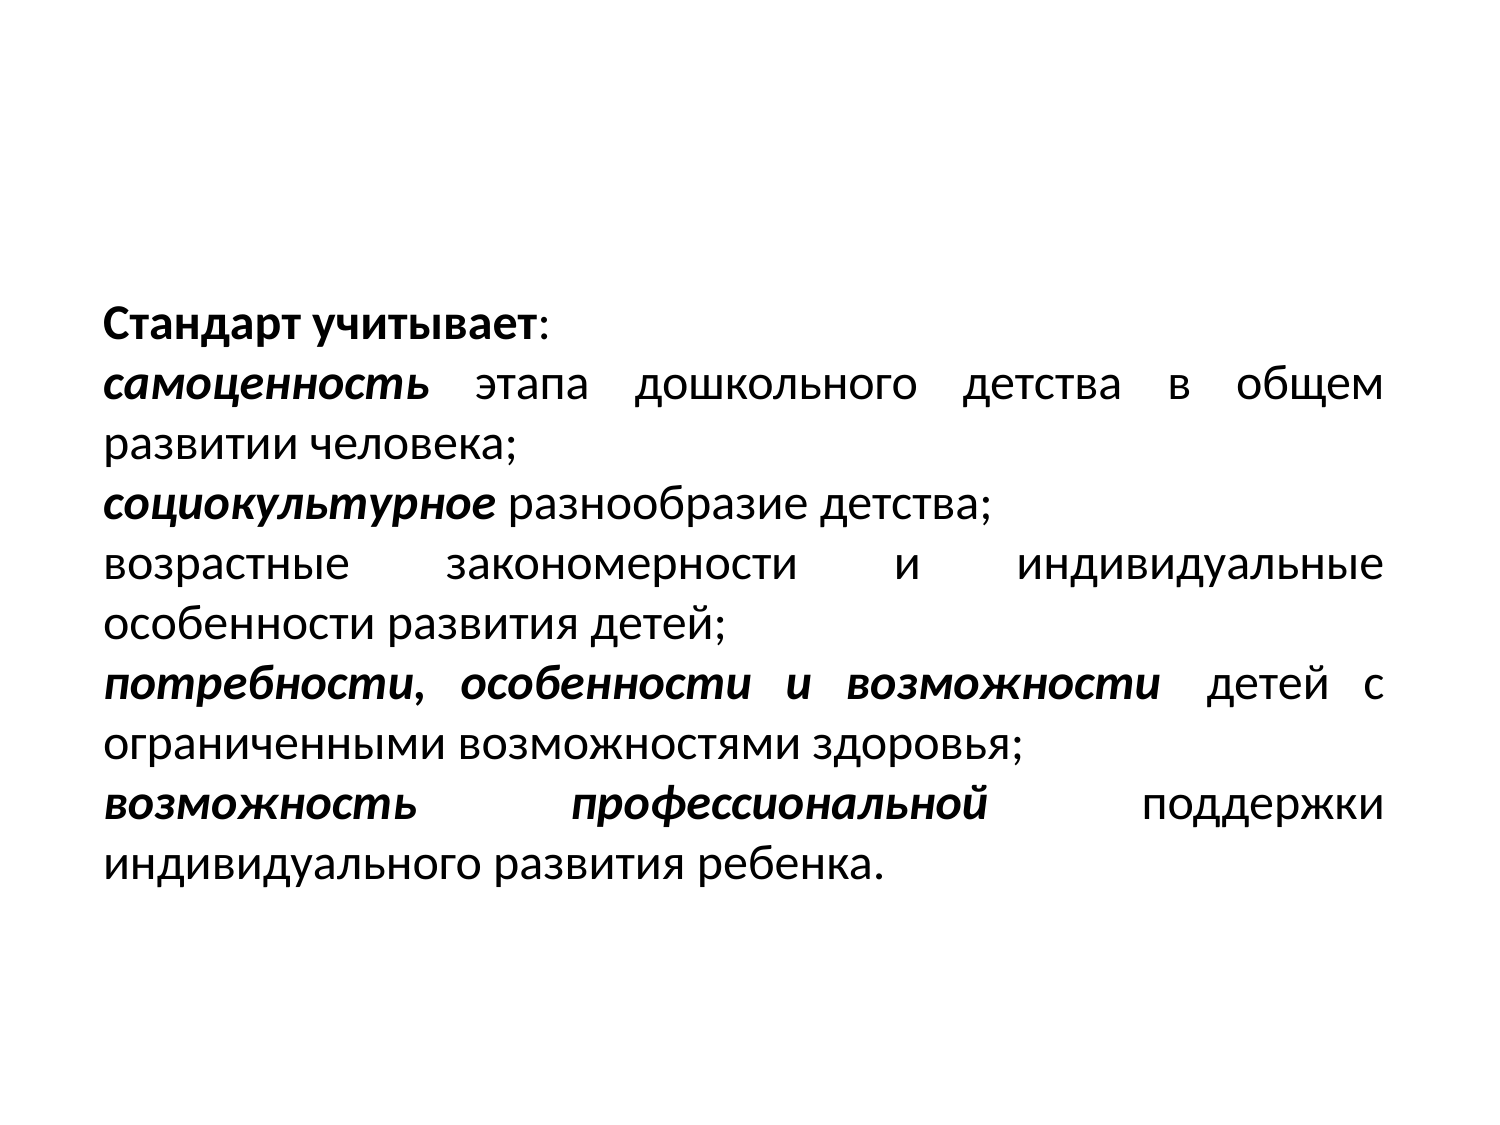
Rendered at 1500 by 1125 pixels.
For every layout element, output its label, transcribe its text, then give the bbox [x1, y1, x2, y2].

text_box Стандарт учитывает: самоценность этапа дошкольного детства в общем развитии человека; социокультурное разнообразие детства; возрастные закономерности и индивидуальные особенности развития детей; потребности, особенности и возможности детей с ограниченными возможностями здоровья; возможность профессиональной поддержки индивидуального развития ребенка. [88, 282, 1400, 898]
